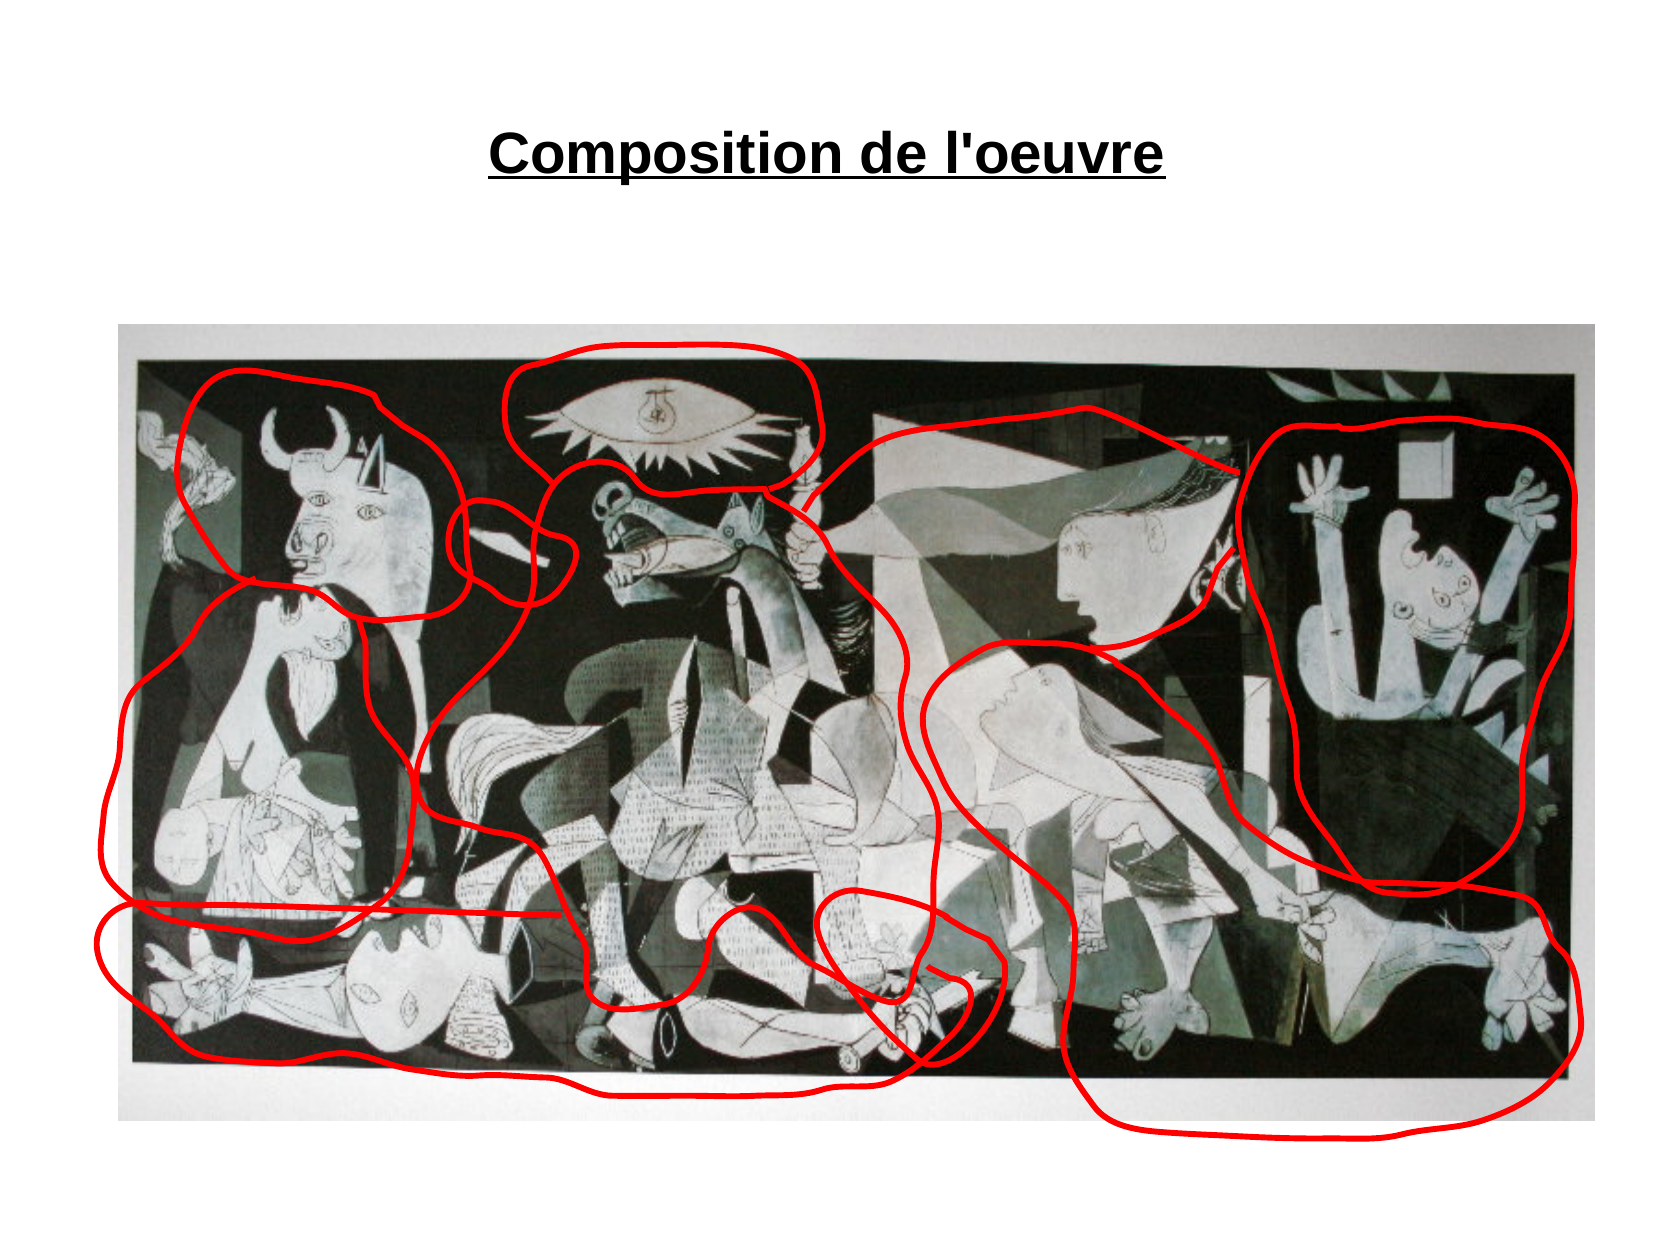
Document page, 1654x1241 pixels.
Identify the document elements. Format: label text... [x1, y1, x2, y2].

picture [149, 907, 360, 938]
picture [420, 465, 935, 1006]
picture [118, 585, 411, 906]
picture [820, 894, 930, 999]
picture [861, 915, 1002, 1061]
picture [118, 802, 915, 1093]
picture [534, 533, 573, 601]
picture [363, 583, 523, 768]
picture [181, 374, 466, 617]
picture [1377, 886, 1438, 891]
picture [926, 646, 1578, 1121]
title Composition de l'oeuvre [82, 56, 1571, 250]
picture [118, 324, 1595, 1121]
picture [452, 513, 466, 570]
picture [468, 504, 532, 602]
picture [118, 895, 125, 904]
picture [1241, 422, 1572, 882]
picture [508, 348, 819, 491]
